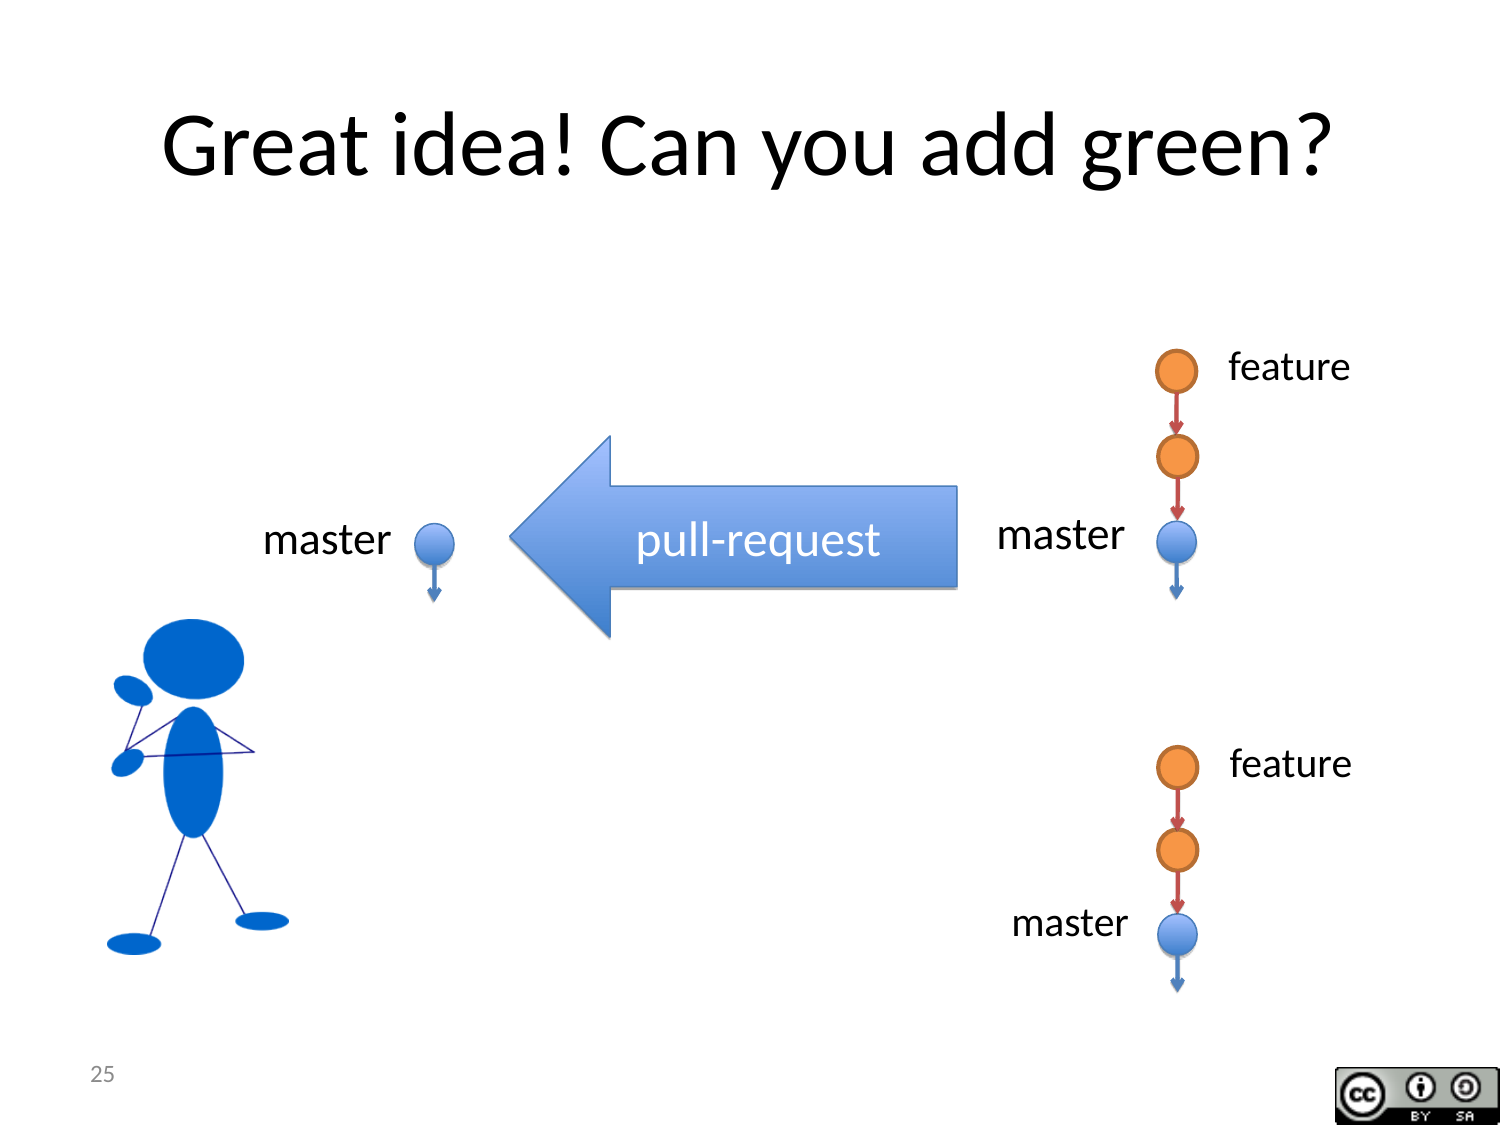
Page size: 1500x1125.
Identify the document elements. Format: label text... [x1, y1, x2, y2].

text_box feature [1194, 727, 1387, 793]
picture [1335, 1067, 1500, 1125]
text_box master [231, 501, 424, 572]
text_box [1157, 350, 1197, 392]
text_box [1158, 829, 1198, 871]
text_box [1158, 435, 1198, 477]
text_box master [974, 887, 1167, 953]
text_box [1167, 914, 1198, 955]
text_box feature [1193, 331, 1386, 397]
slide_number <number> [75, 1042, 425, 1103]
text_box [414, 523, 455, 565]
title Great idea! Can you add green? [75, 45, 1425, 233]
text_box [1158, 746, 1198, 788]
picture [107, 619, 289, 956]
text_box [1158, 521, 1197, 563]
text_box master [965, 496, 1158, 566]
text_box pull-request [509, 435, 957, 638]
